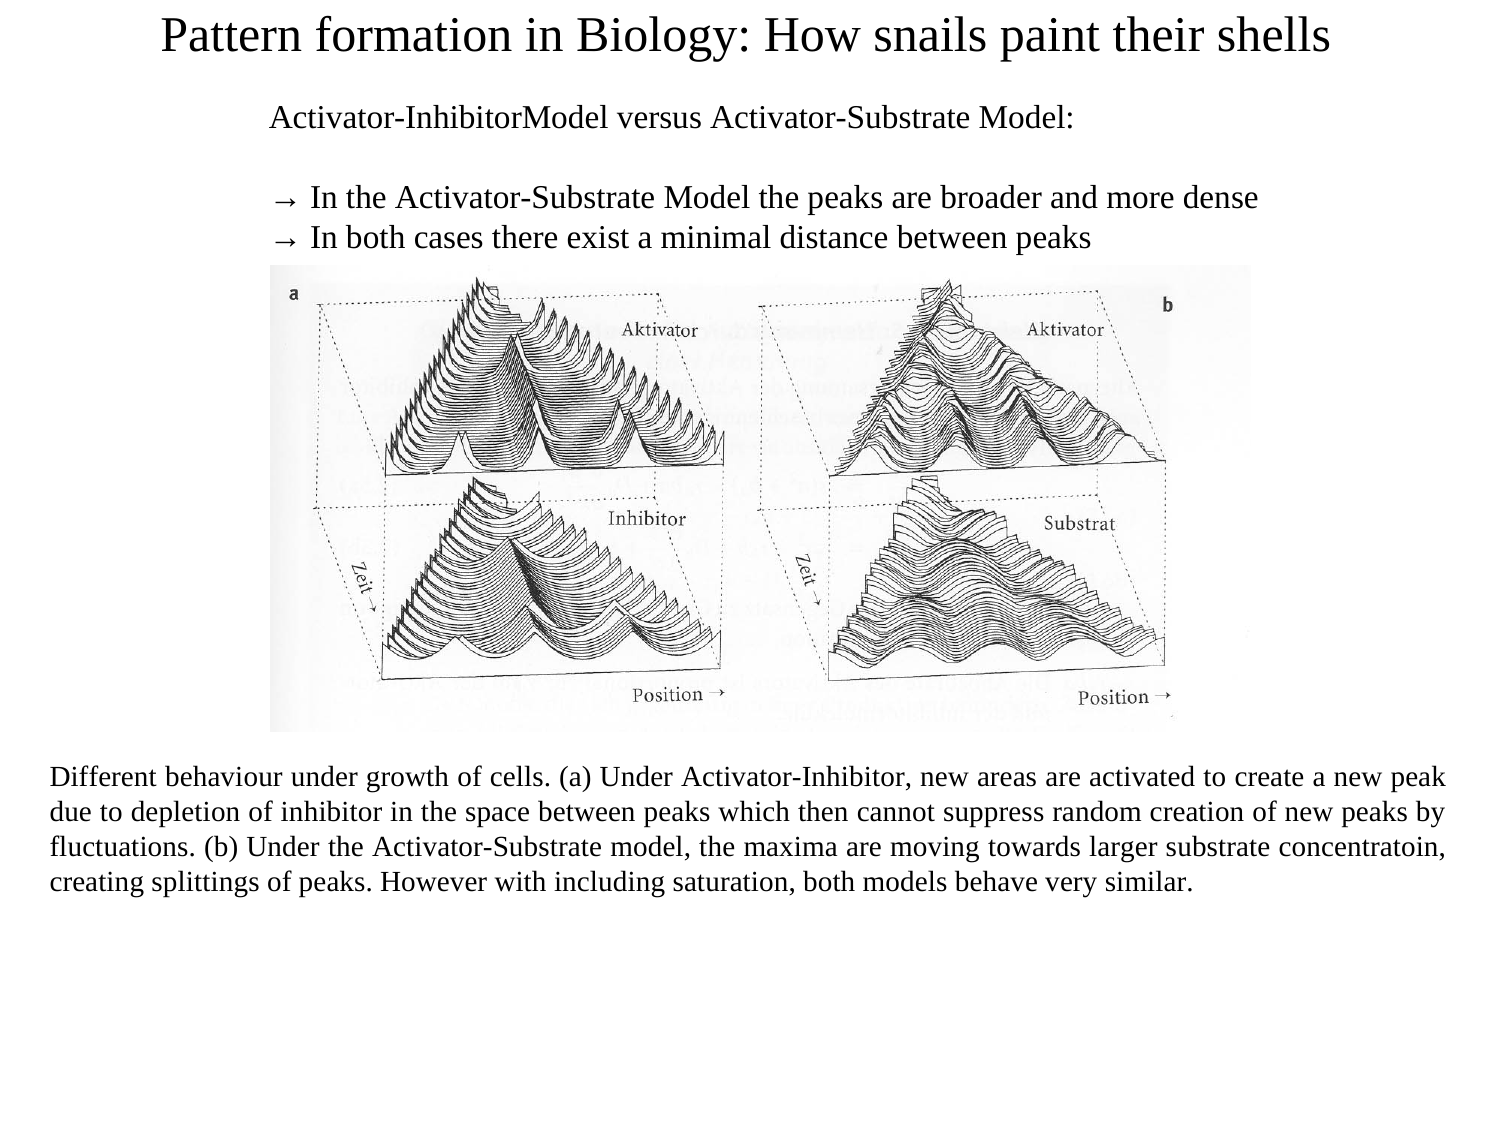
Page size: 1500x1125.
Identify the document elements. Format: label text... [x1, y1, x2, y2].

text_box Different behaviour under growth of cells. (a) Under Activator-Inhibitor, new areas are activated to create a new peak due to depletion of inhibitor in the space between peaks which then cannot suppress random creation of new peaks by fluctuations. (b) Under the Activator-Substrate model, the maxima are moving towards larger substrate concentratoin, creating splittings of peaks. However with including saturation, both models behave very similar. [34, 749, 1463, 906]
title Pattern formation in Biology: How snails paint their shells [0, 0, 1497, 70]
picture [270, 265, 1251, 732]
text_box Activator-InhibitorModel versus Activator-Substrate Model: → In the Activator-Substrate Model the peaks are broader and more dense → In both cases there exist a minimal distance between peaks [253, 87, 1276, 263]
